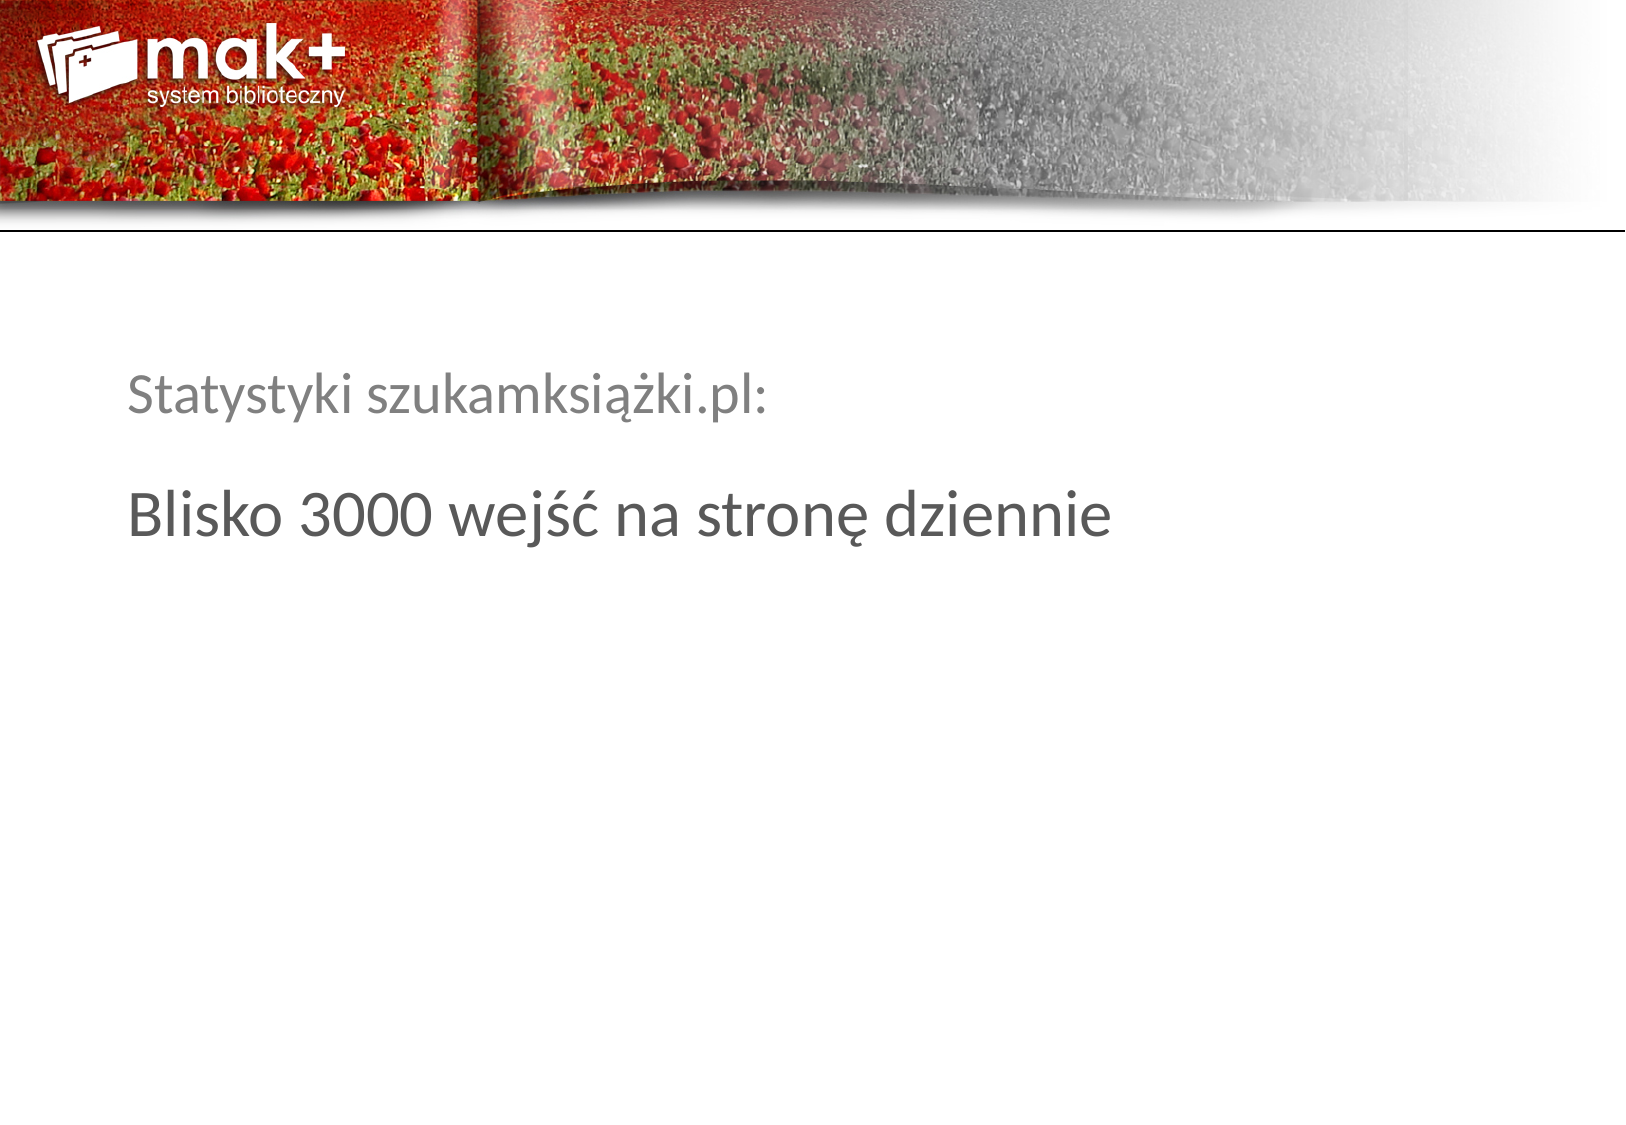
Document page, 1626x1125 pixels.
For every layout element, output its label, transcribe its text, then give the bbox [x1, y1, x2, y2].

picture [0, 0, 1625, 231]
text_box Statystyki szukamksiążki.pl: Blisko 3000 wejść na stronę dziennie [112, 362, 1559, 691]
